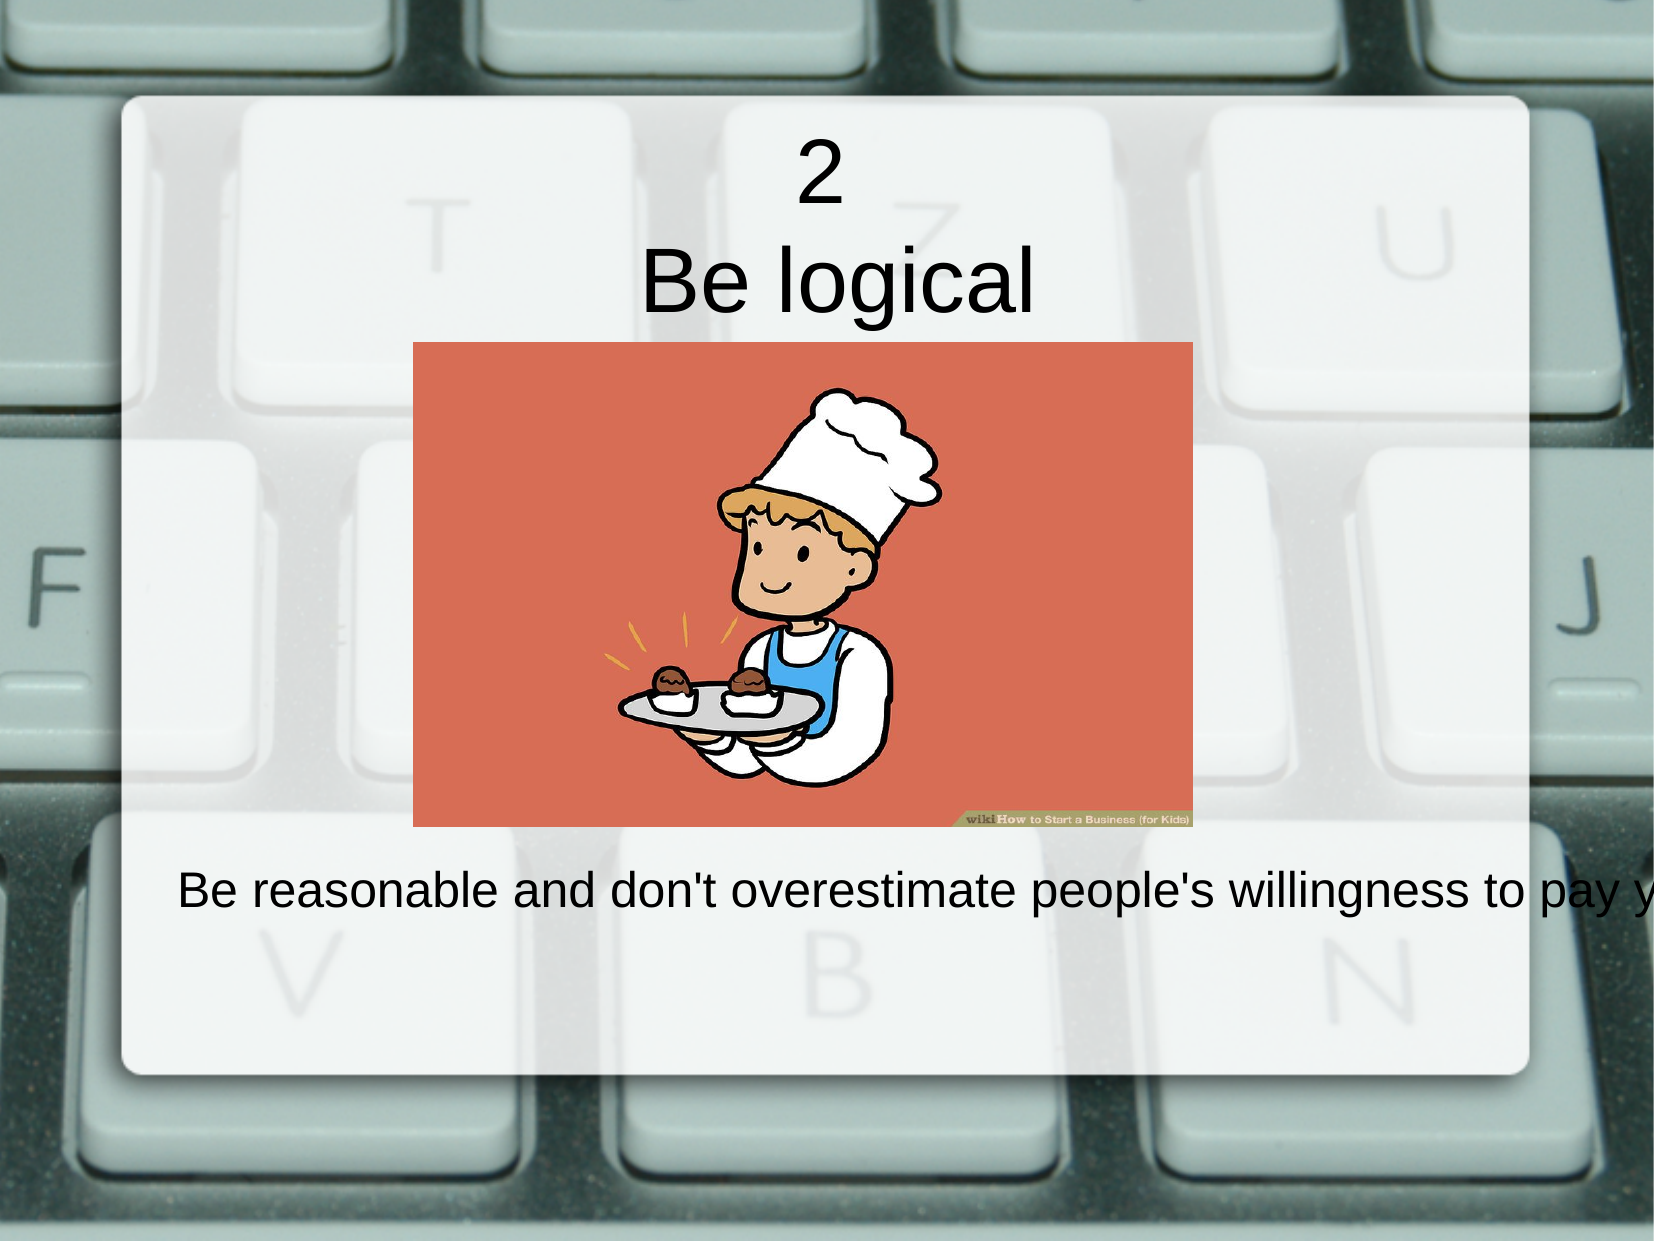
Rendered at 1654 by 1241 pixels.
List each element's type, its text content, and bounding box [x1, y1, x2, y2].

title 2 Be logical [135, 117, 1506, 325]
text_box Be reasonable and don't overestimate people's willingness to pay you for something they don't need/want/use. [177, 862, 1524, 1146]
picture [413, 342, 1193, 827]
